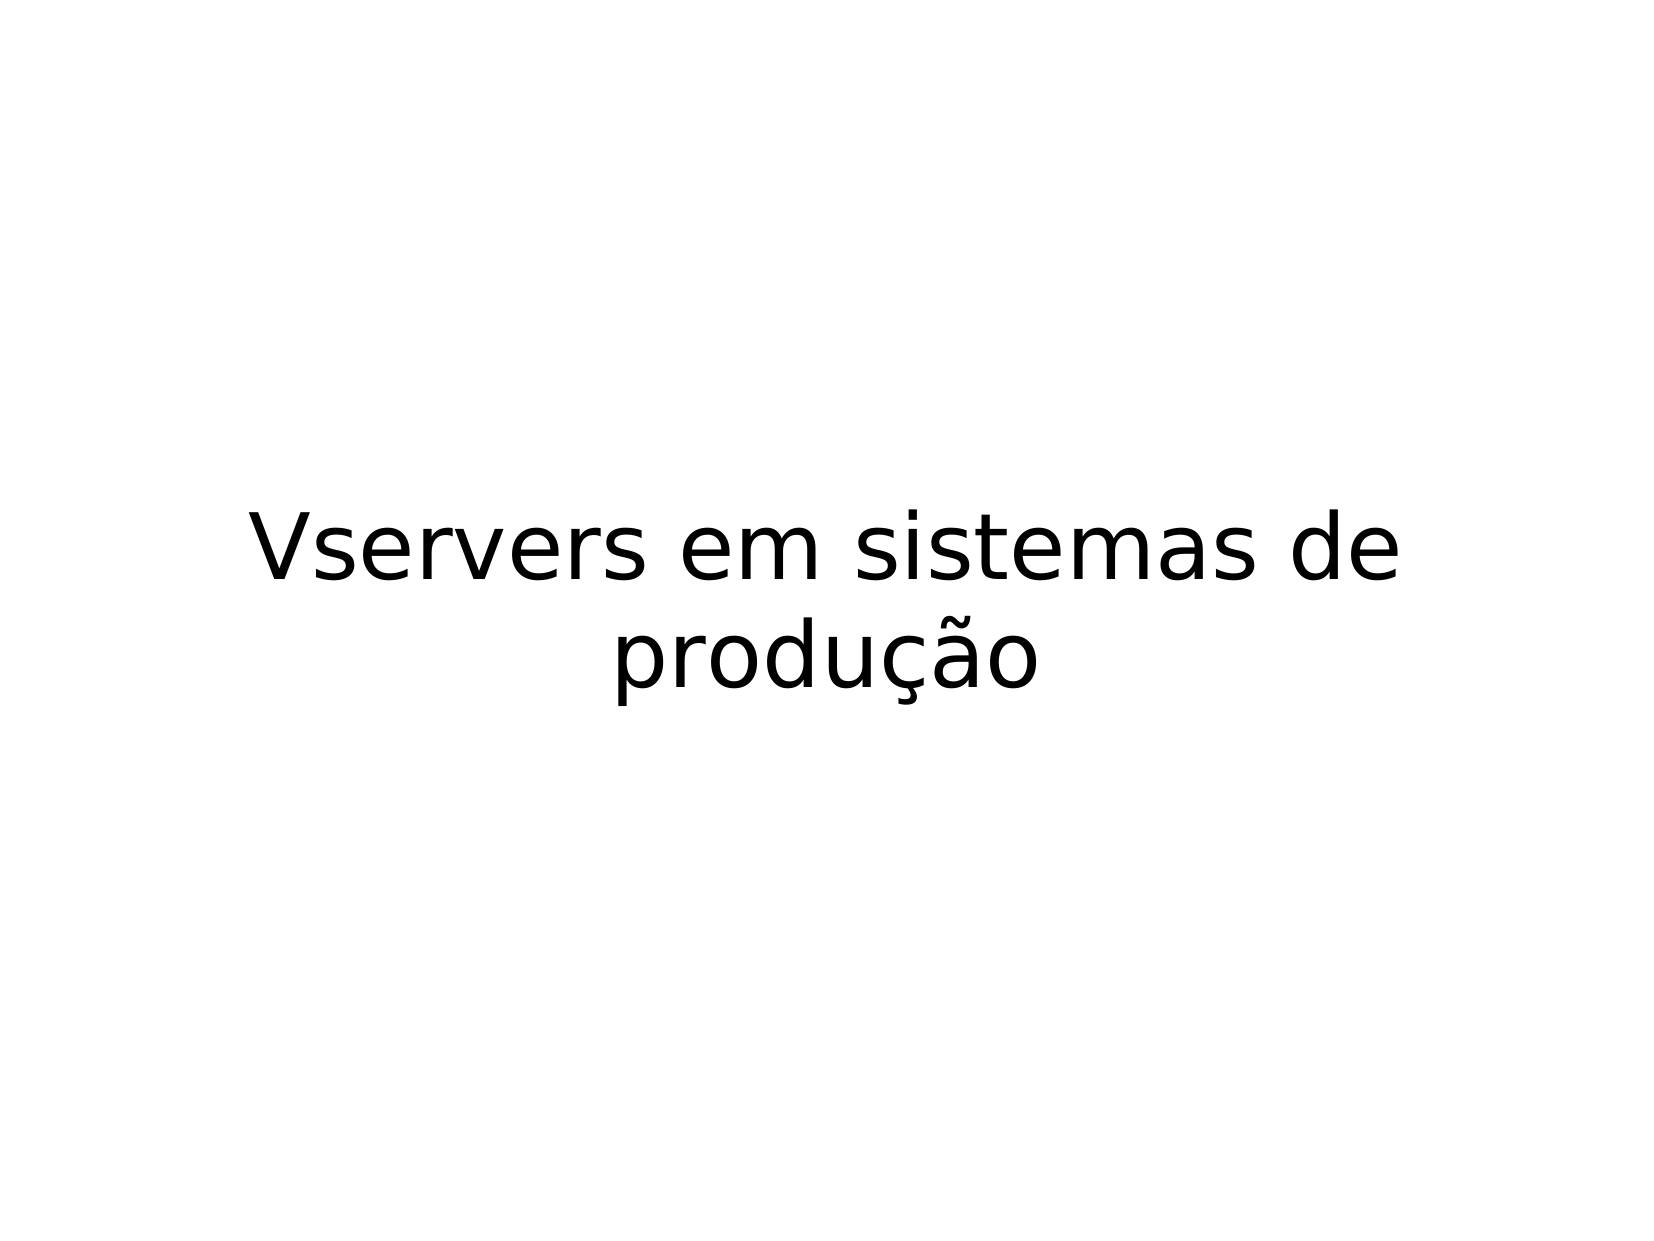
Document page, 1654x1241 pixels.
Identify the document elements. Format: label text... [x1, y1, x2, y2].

title Vservers em sistemas de produção [82, 494, 1571, 709]
